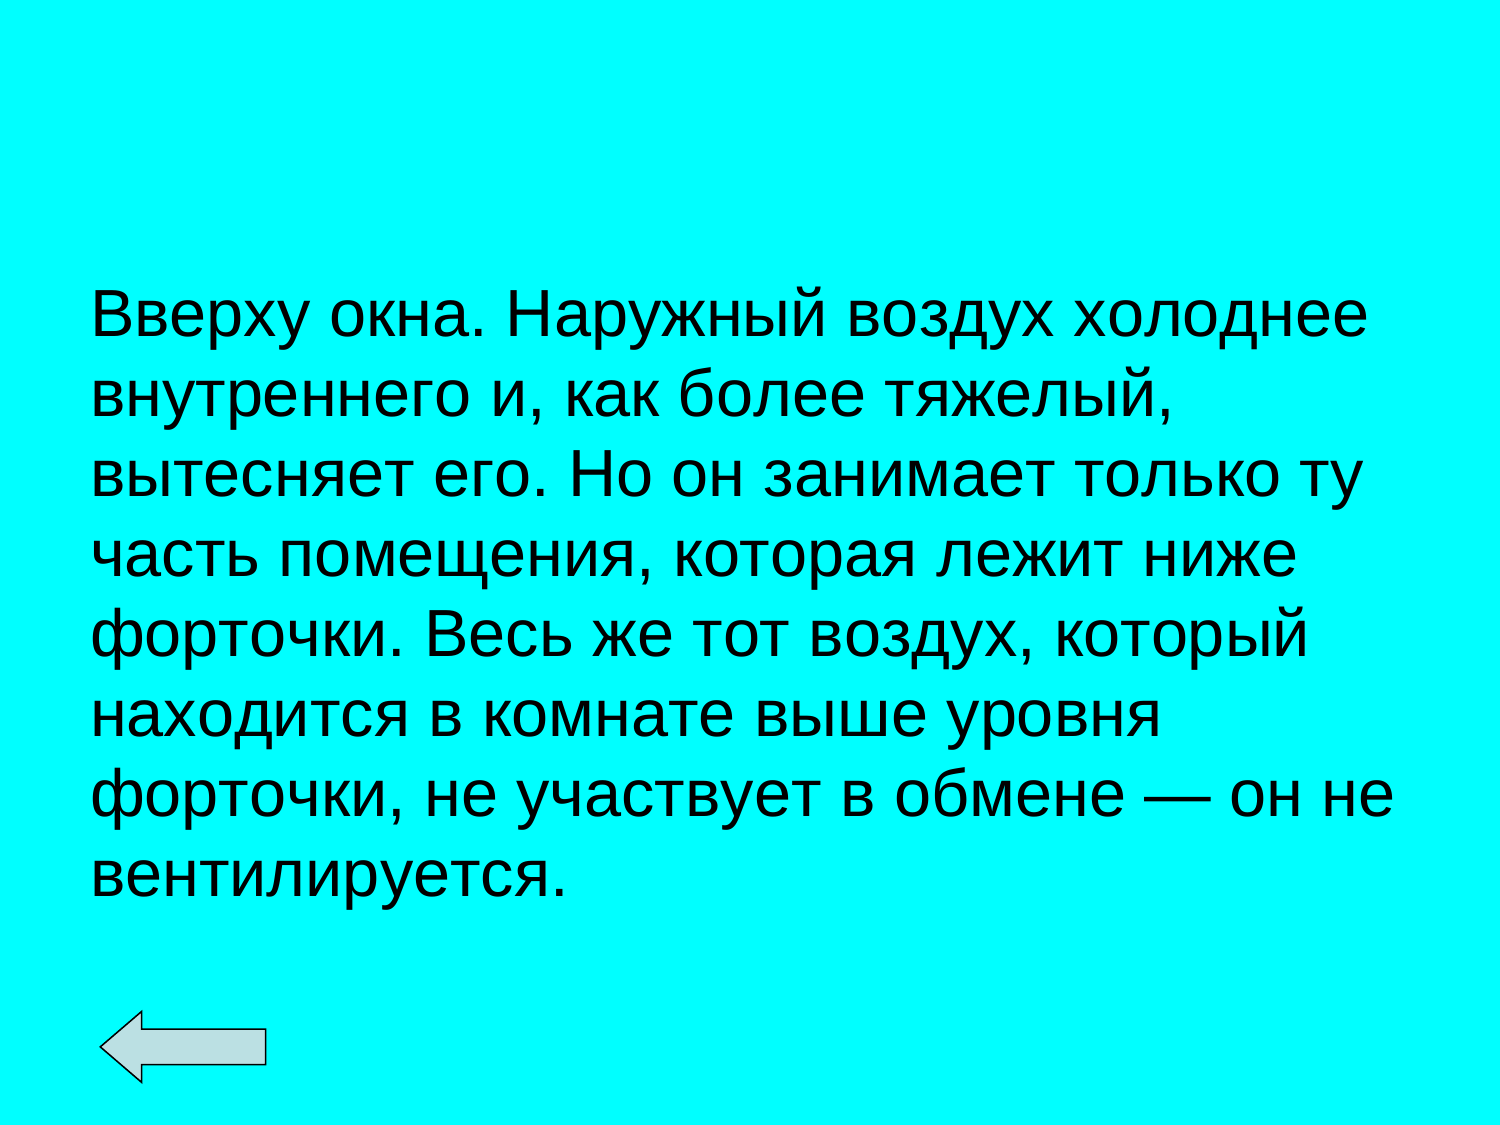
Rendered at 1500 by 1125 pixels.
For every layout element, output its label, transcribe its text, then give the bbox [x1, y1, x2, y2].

list Вверху окна. Наружный воздух холоднее внутреннего и, как более тяжелый, вытесняет его. Но он занимает только ту часть помещения, которая лежит ниже форточки. Весь же тот воздух, который находится в комнате выше уровня форточки, не участвует в обмене — он не вентилируется. [75, 262, 1426, 1005]
text_box [100, 1011, 266, 1083]
